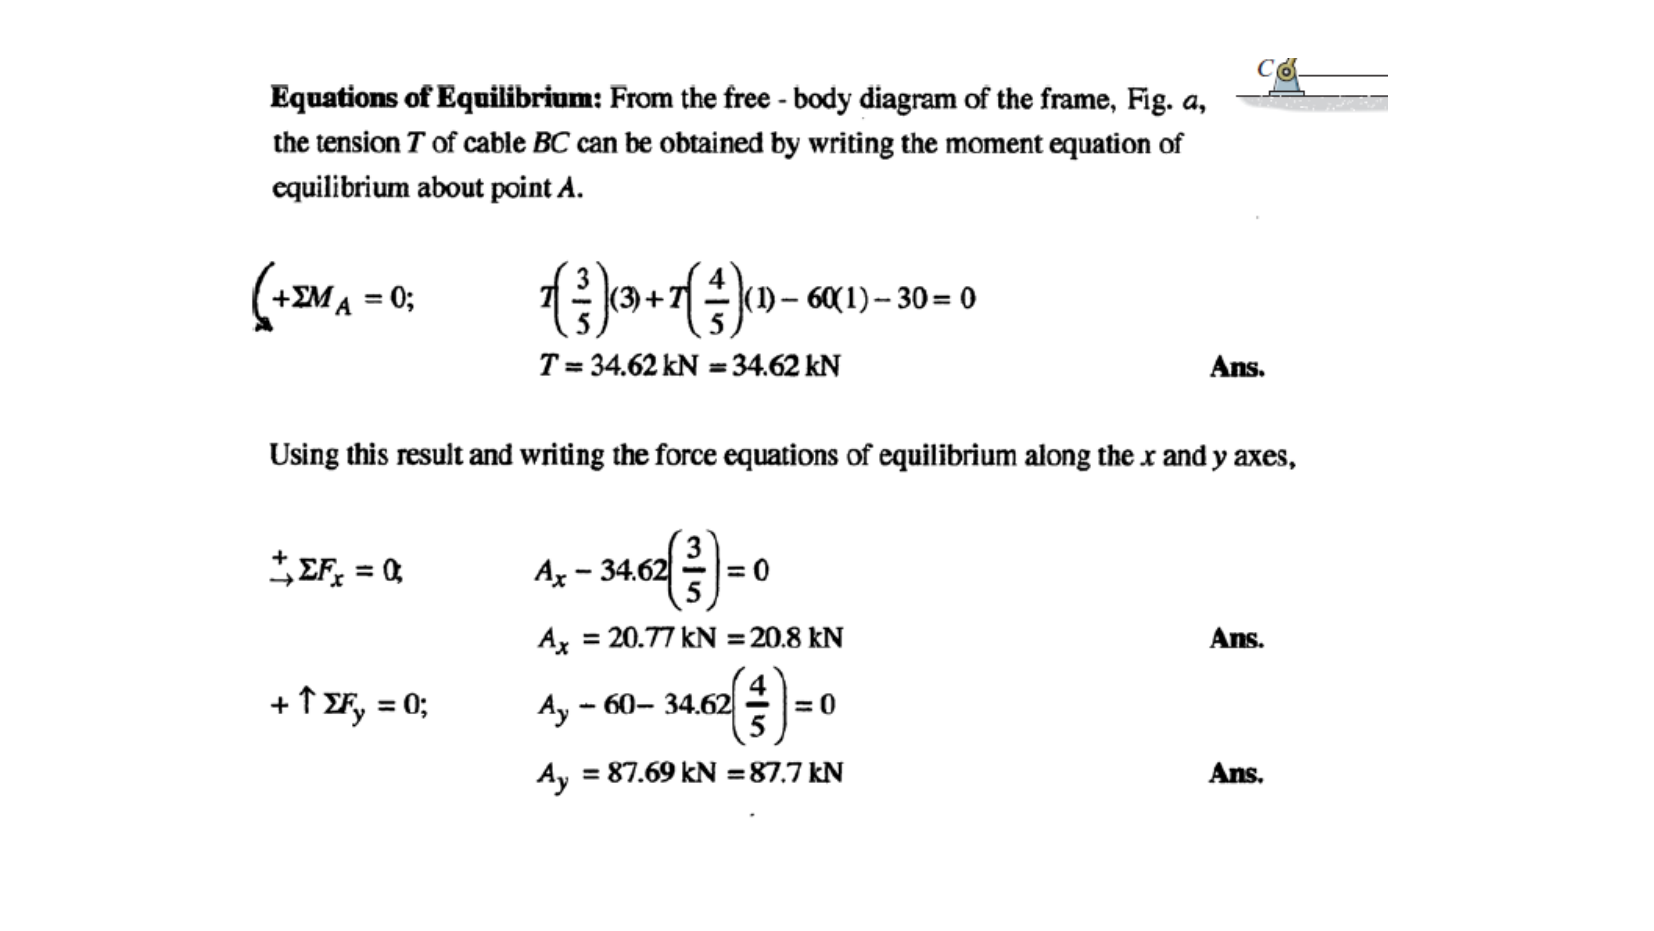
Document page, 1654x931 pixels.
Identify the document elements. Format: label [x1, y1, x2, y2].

picture [240, 58, 1388, 880]
